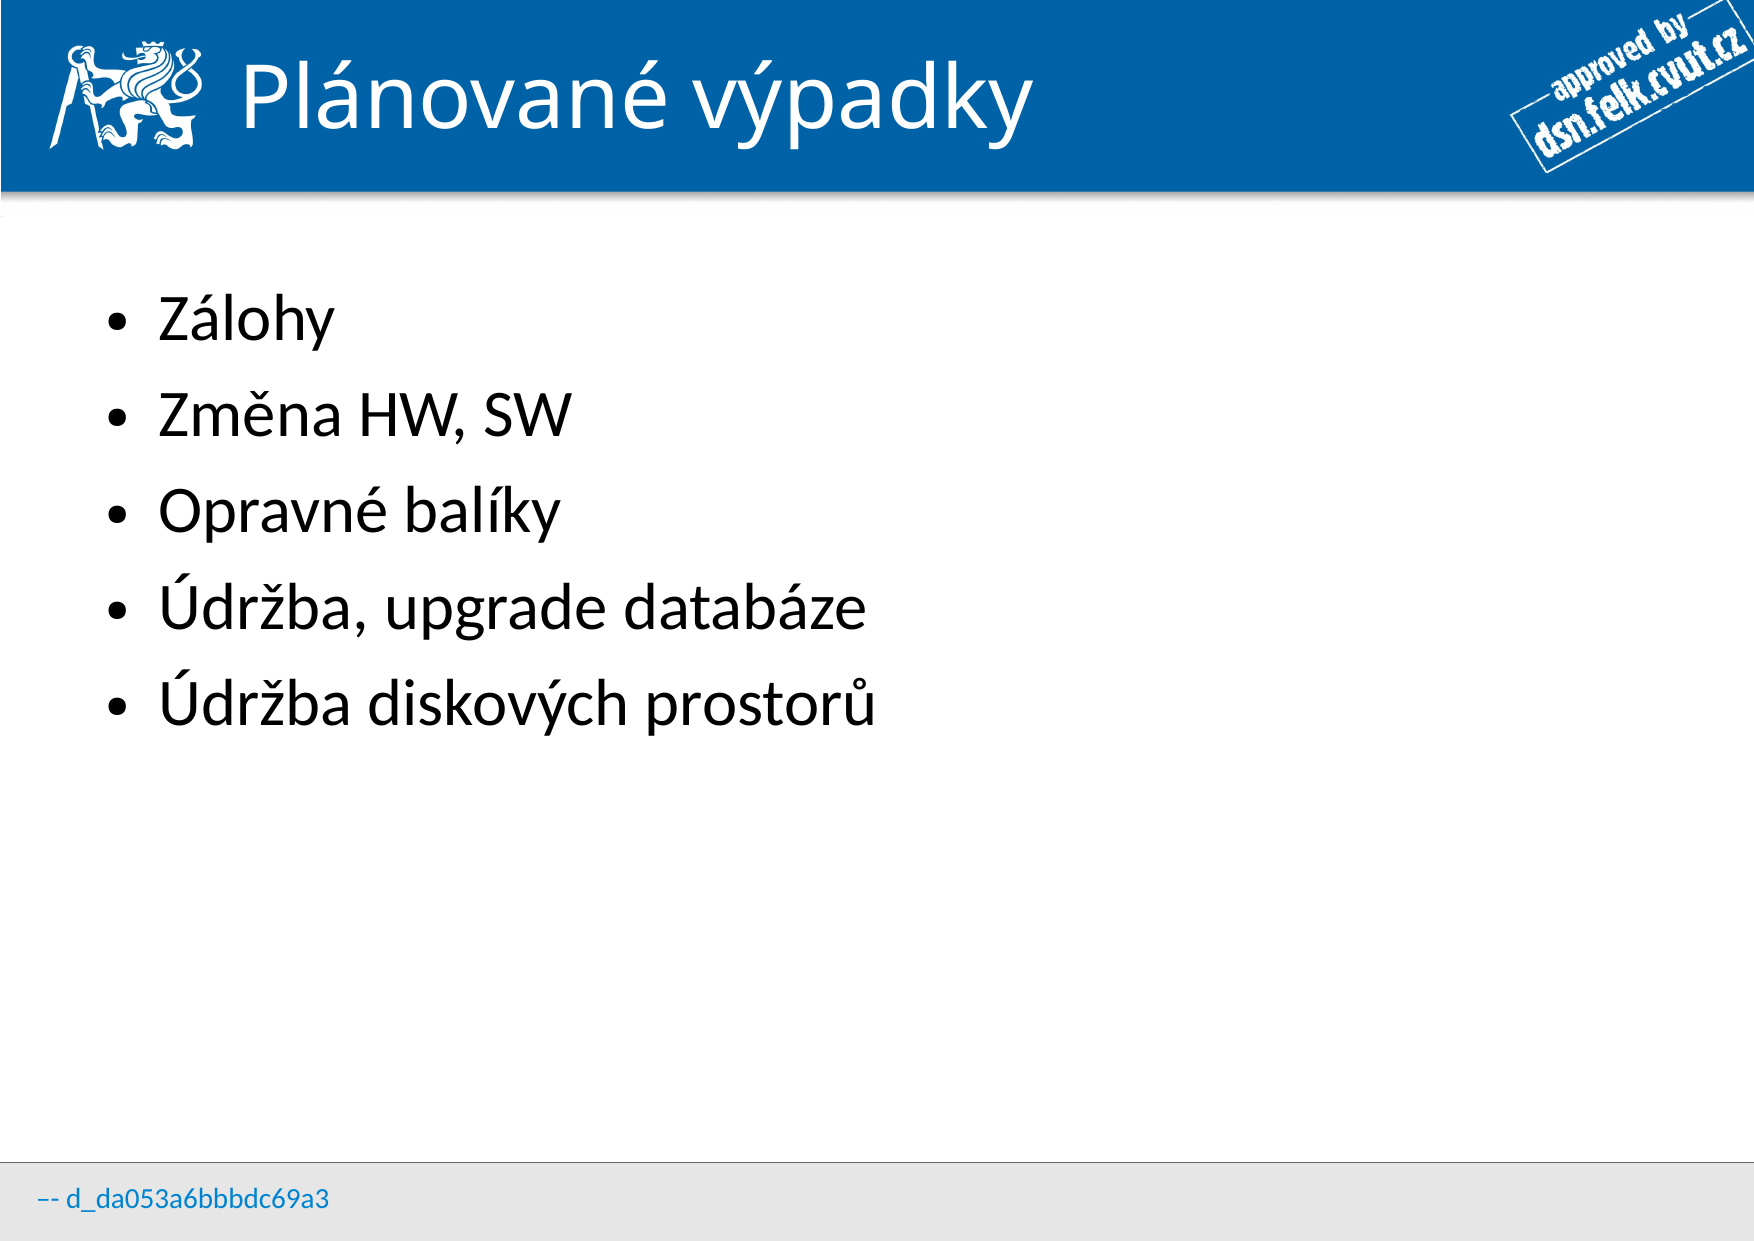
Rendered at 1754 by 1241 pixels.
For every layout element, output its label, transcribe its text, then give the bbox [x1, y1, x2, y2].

picture [1, 0, 1754, 217]
list Zálohy Změna HW, SW Opravné balíky Údržba, upgrade databáze Údržba diskových prostorů [87, 290, 1667, 1010]
title Plánované výpadky [238, 0, 1512, 188]
